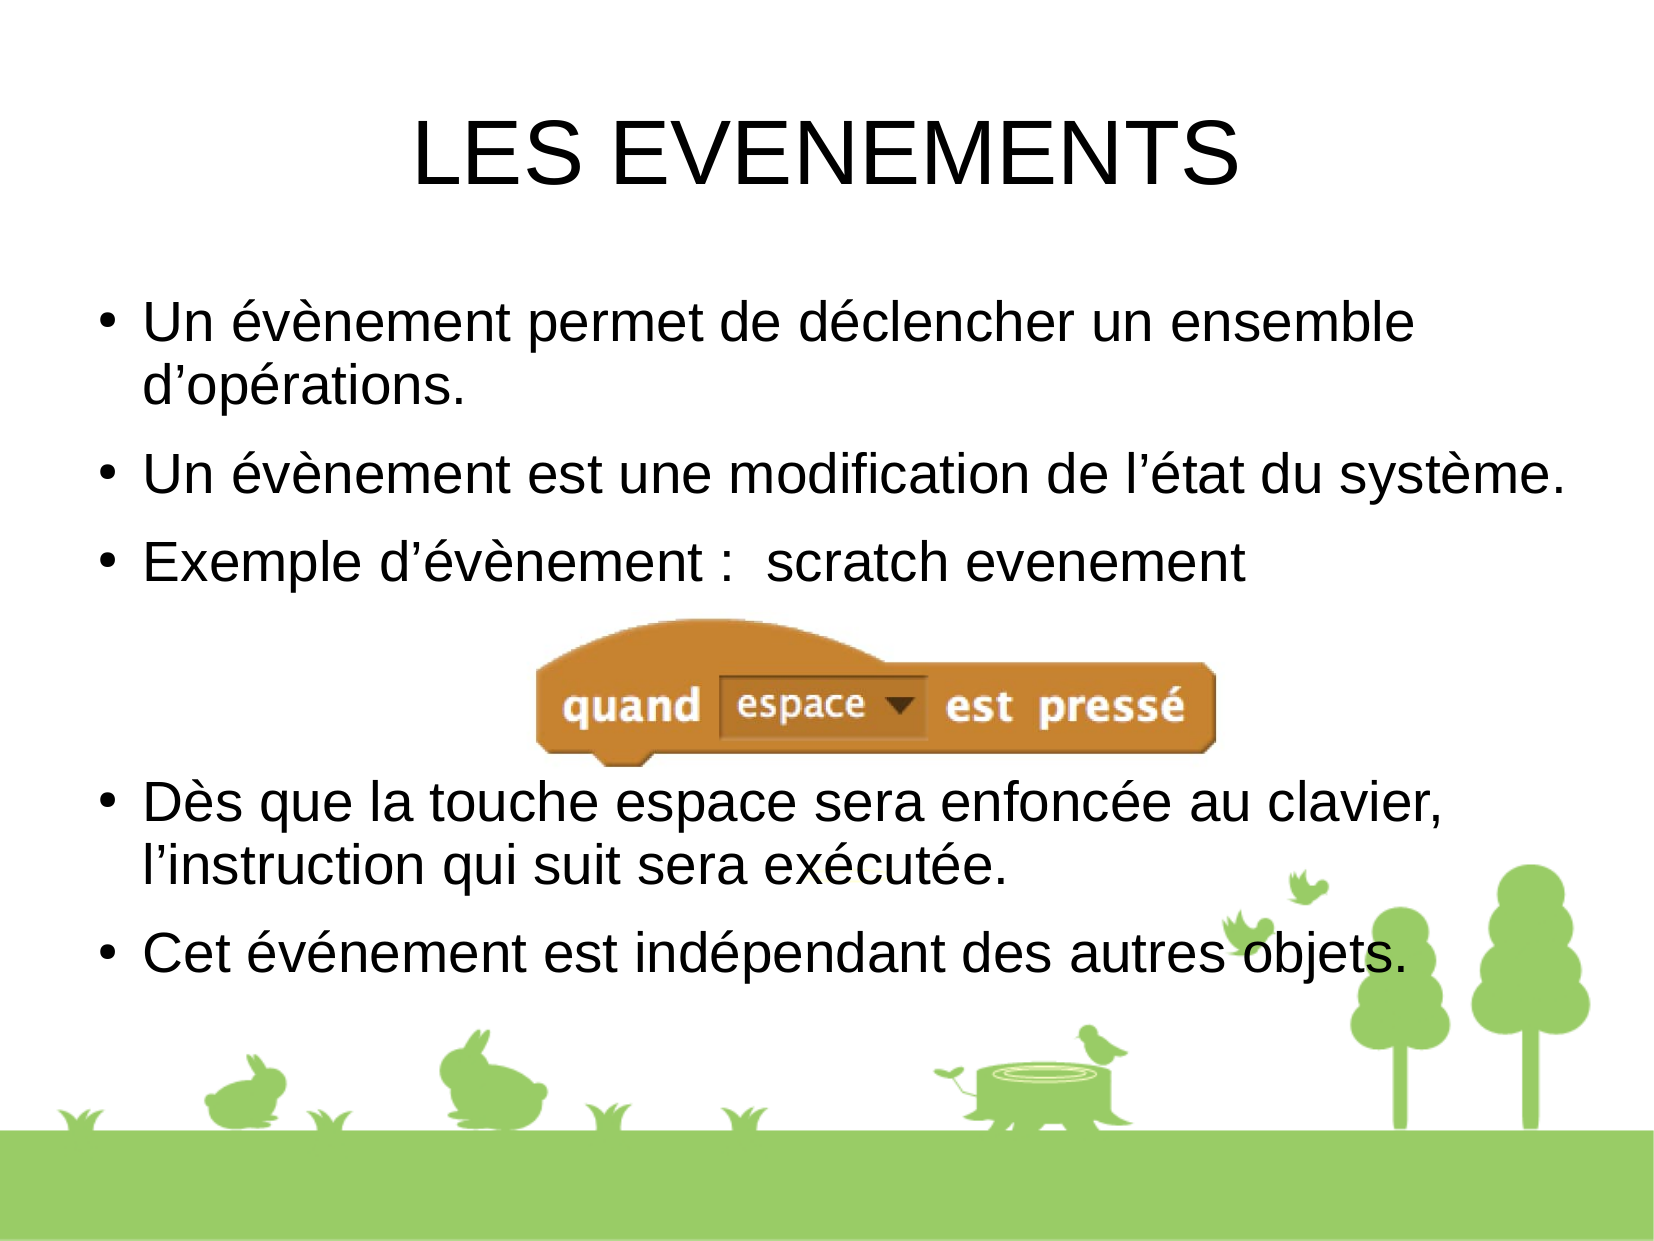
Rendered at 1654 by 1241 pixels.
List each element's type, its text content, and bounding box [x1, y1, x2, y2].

list Un évènement permet de déclencher un ensemble d’opérations. Un évènement est une modification de l’état du système. Exemple d’évènement : scratch evenement Dès que la touche espace sera enfoncée au clavier, l’instruction qui suit sera exécutée. Cet événement est indépendant des autres objets. [82, 290, 1571, 1010]
picture [0, 0, 1654, 1241]
title LES EVENEMENTS [82, 49, 1571, 257]
